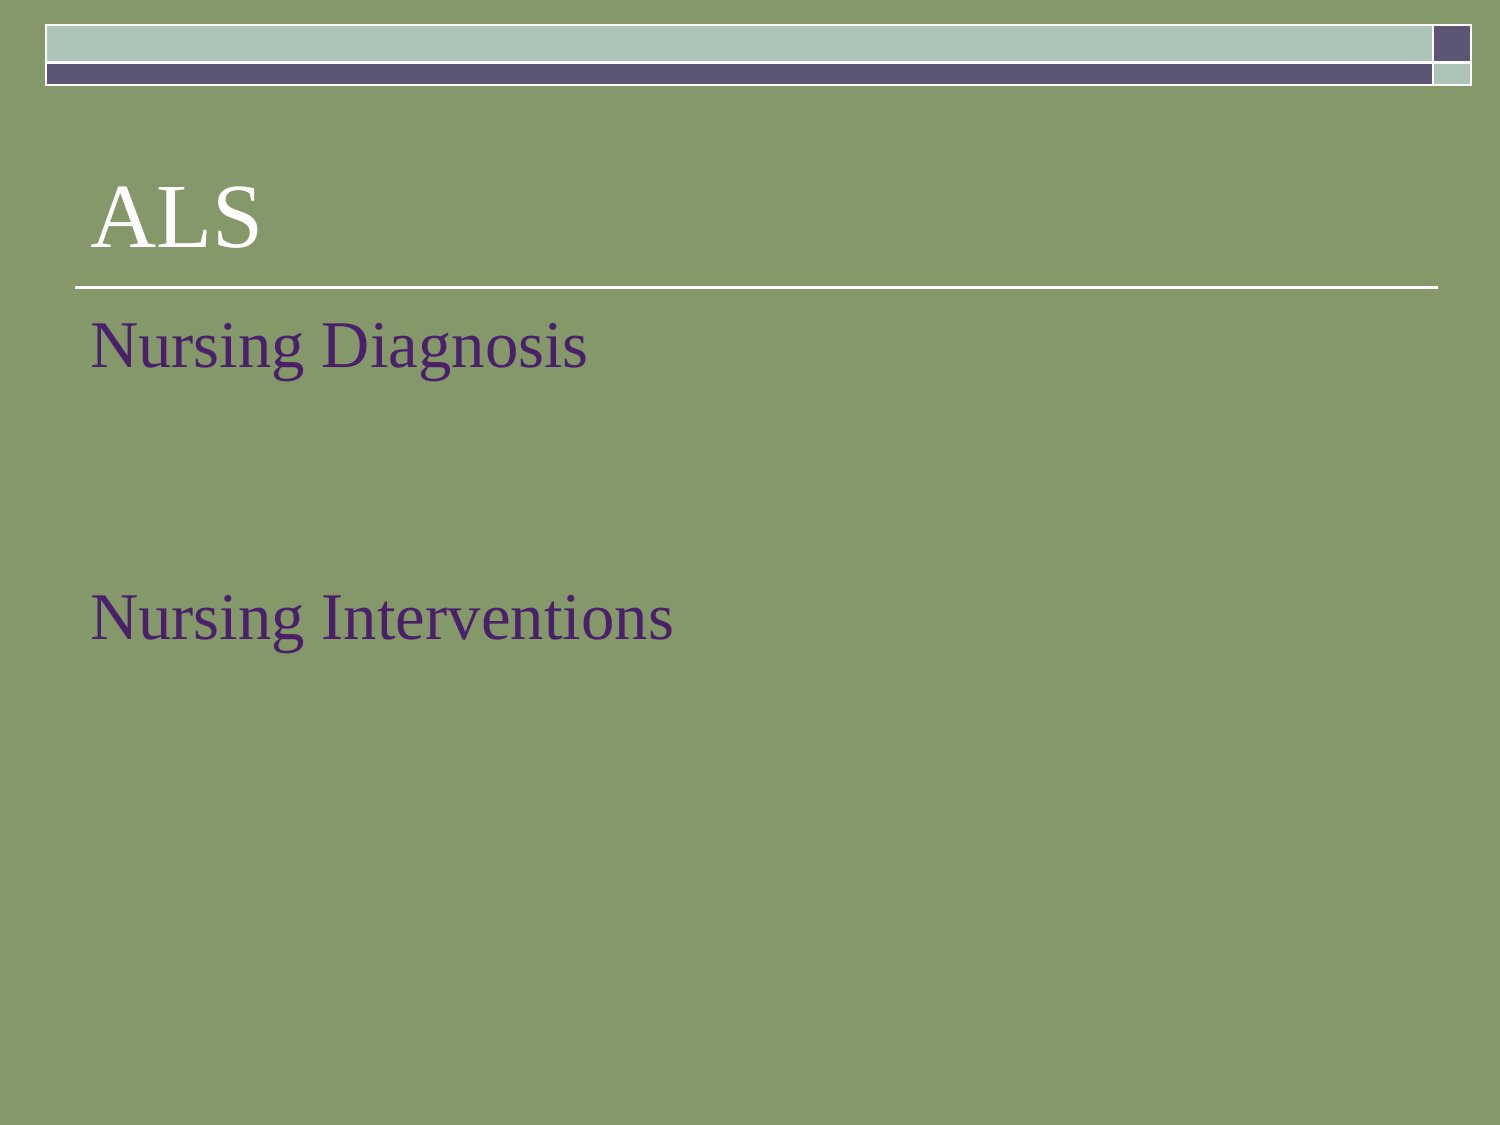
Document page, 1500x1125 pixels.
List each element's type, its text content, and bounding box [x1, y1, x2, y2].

list Nursing Diagnosis Nursing Interventions [75, 299, 1426, 1006]
title ALS [75, 87, 1426, 275]
